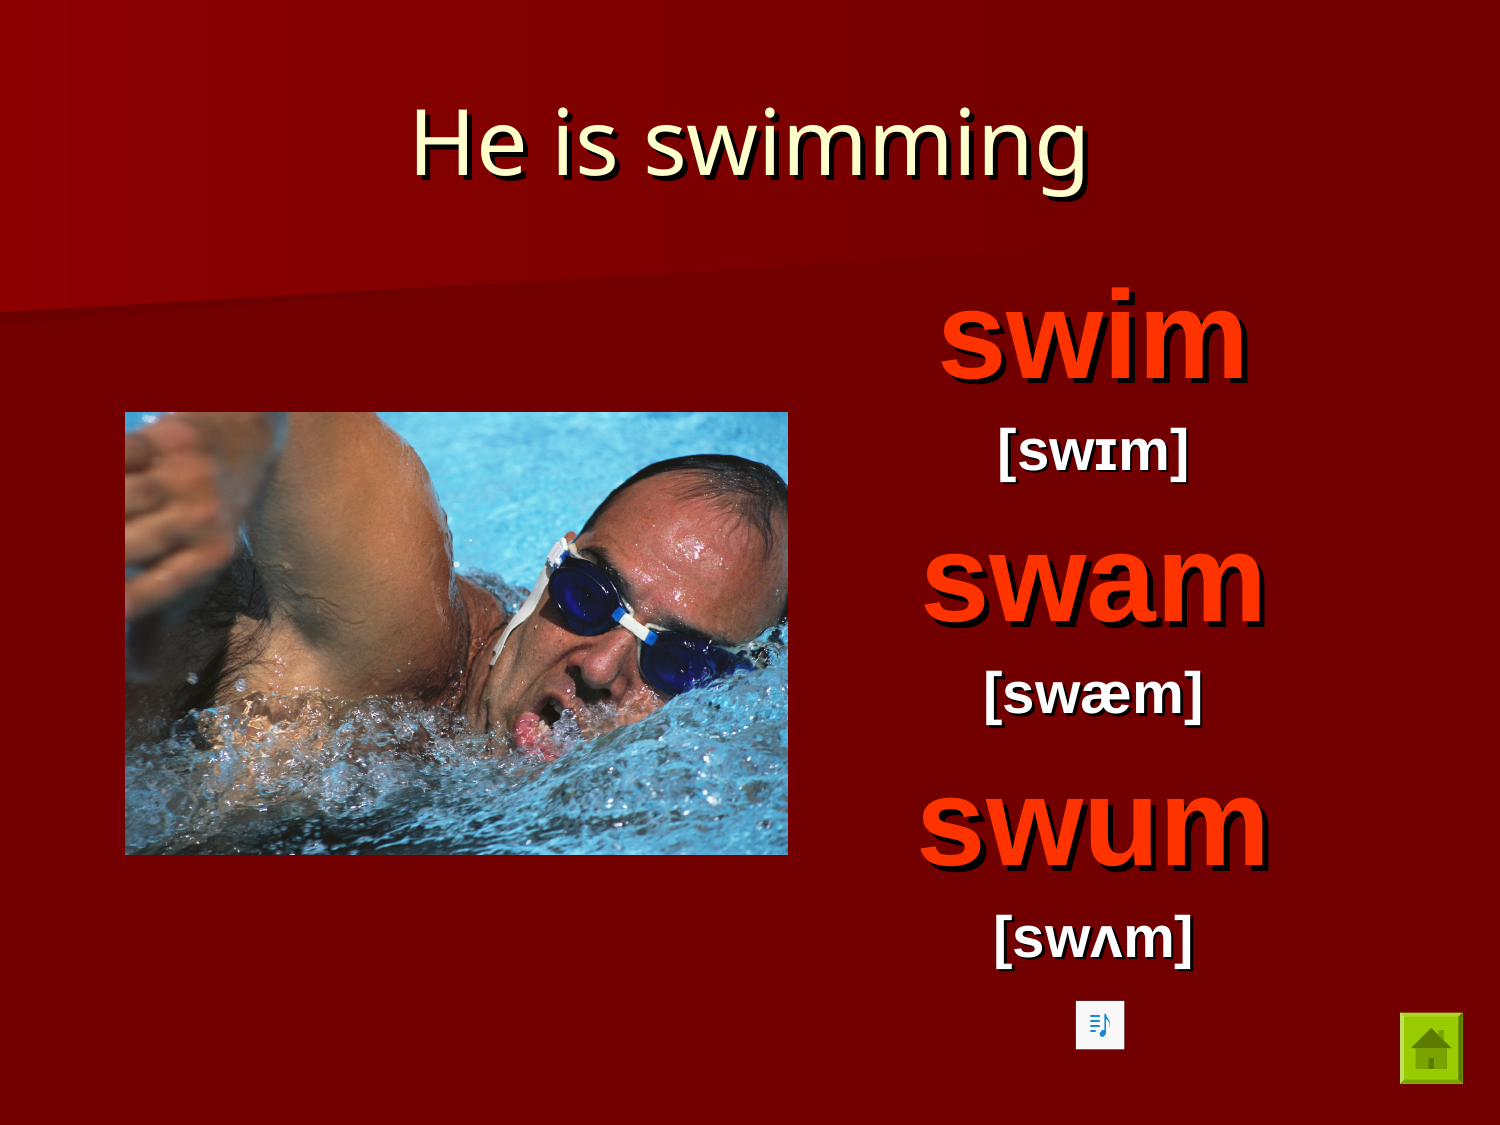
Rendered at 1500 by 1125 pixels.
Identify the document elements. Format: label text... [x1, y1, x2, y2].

text_box [1074, 999, 1126, 1051]
text_box [1401, 1012, 1463, 1084]
picture [125, 412, 788, 855]
list swim [swɪm] swam [swæm] swum [swʌm] [762, 262, 1426, 1000]
title He is swimming [75, 45, 1426, 233]
